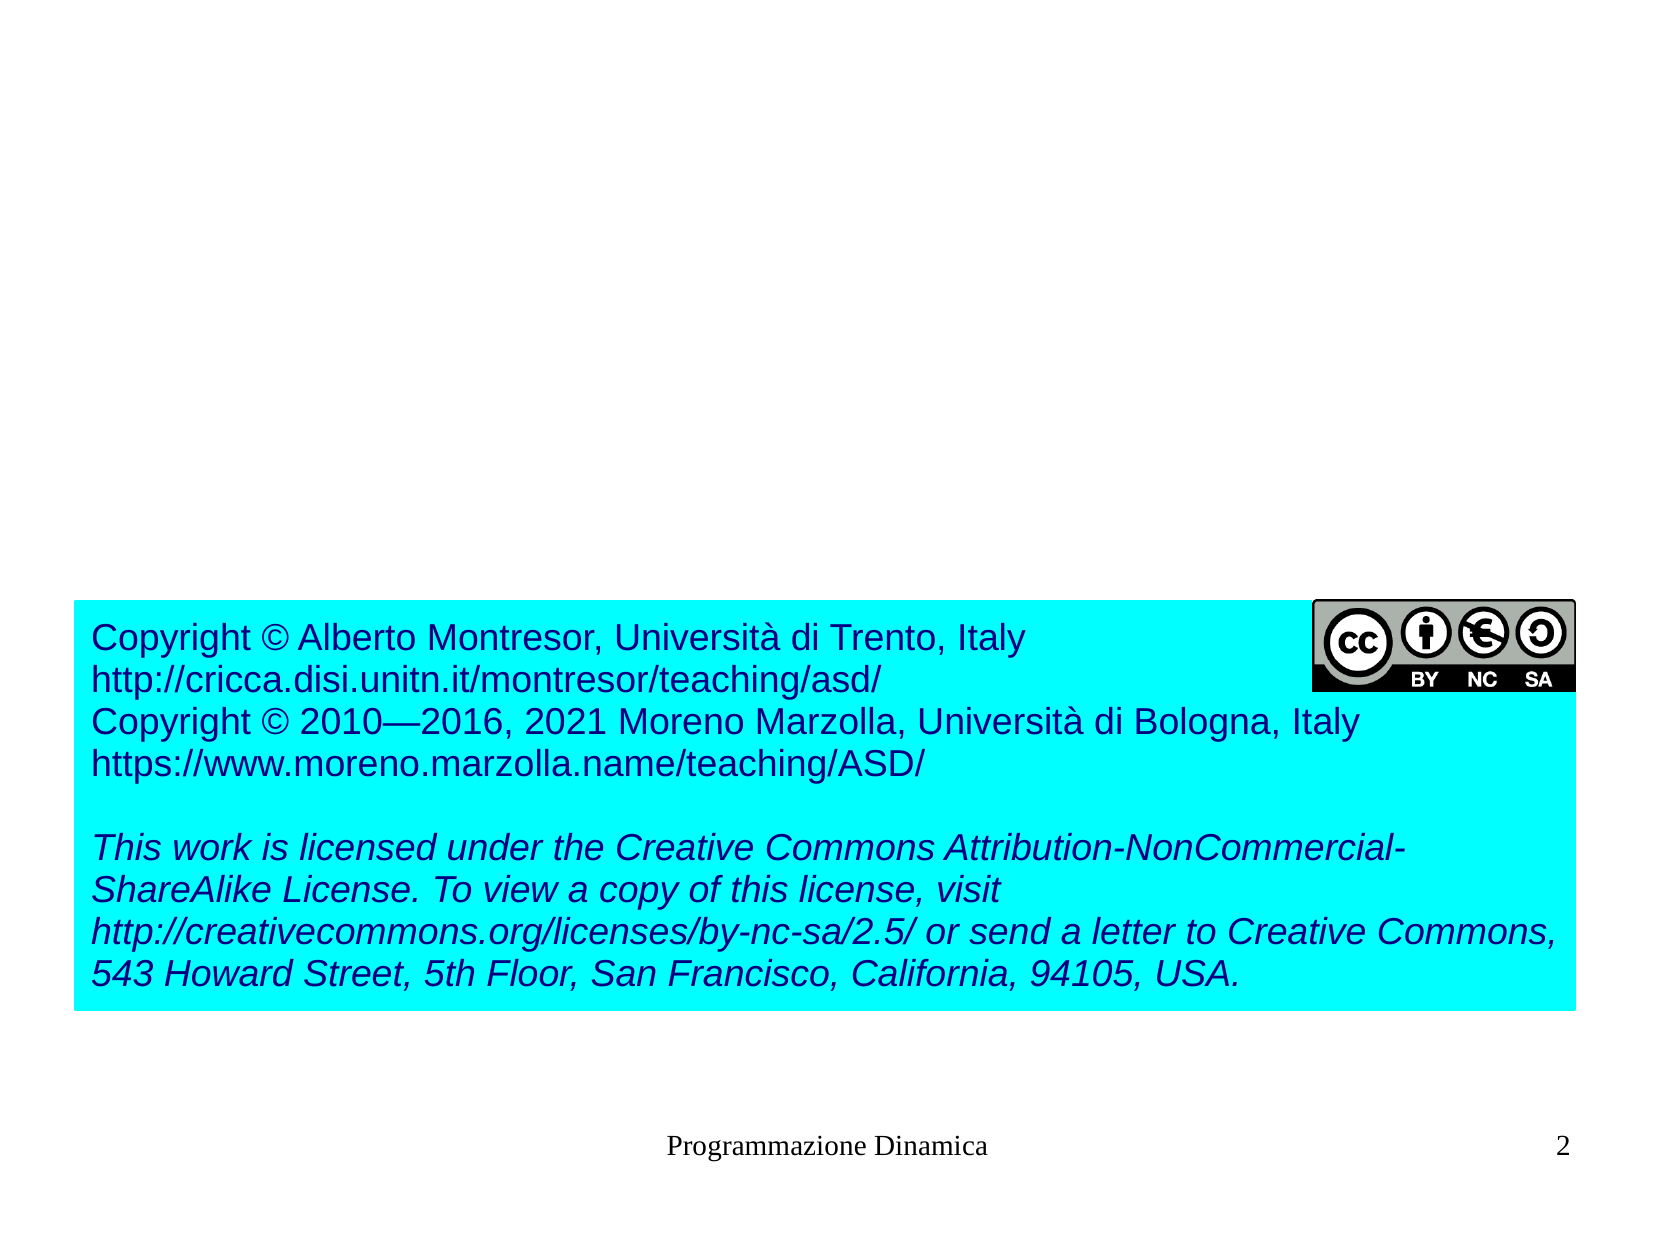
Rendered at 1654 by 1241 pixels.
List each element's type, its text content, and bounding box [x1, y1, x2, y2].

text_box Copyright © Alberto Montresor, Università di Trento, Italy http://cricca.disi.unitn.it/montresor/teaching/asd/ Copyright © 2010—2016, 2021 Moreno Marzolla, Università di Bologna, Italy https://www.moreno.marzolla.name/teaching/ASD/ This work is licensed under the Creative Commons Attribution-NonCommercial-ShareAlike License. To view a copy of this license, visit http://creativecommons.org/licenses/by-nc-sa/2.5/ or send a letter to Creative Commons, 543 Howard Street, 5th Floor, San Francisco, California, 94105, USA. [75, 601, 1576, 1010]
picture [1312, 599, 1576, 692]
